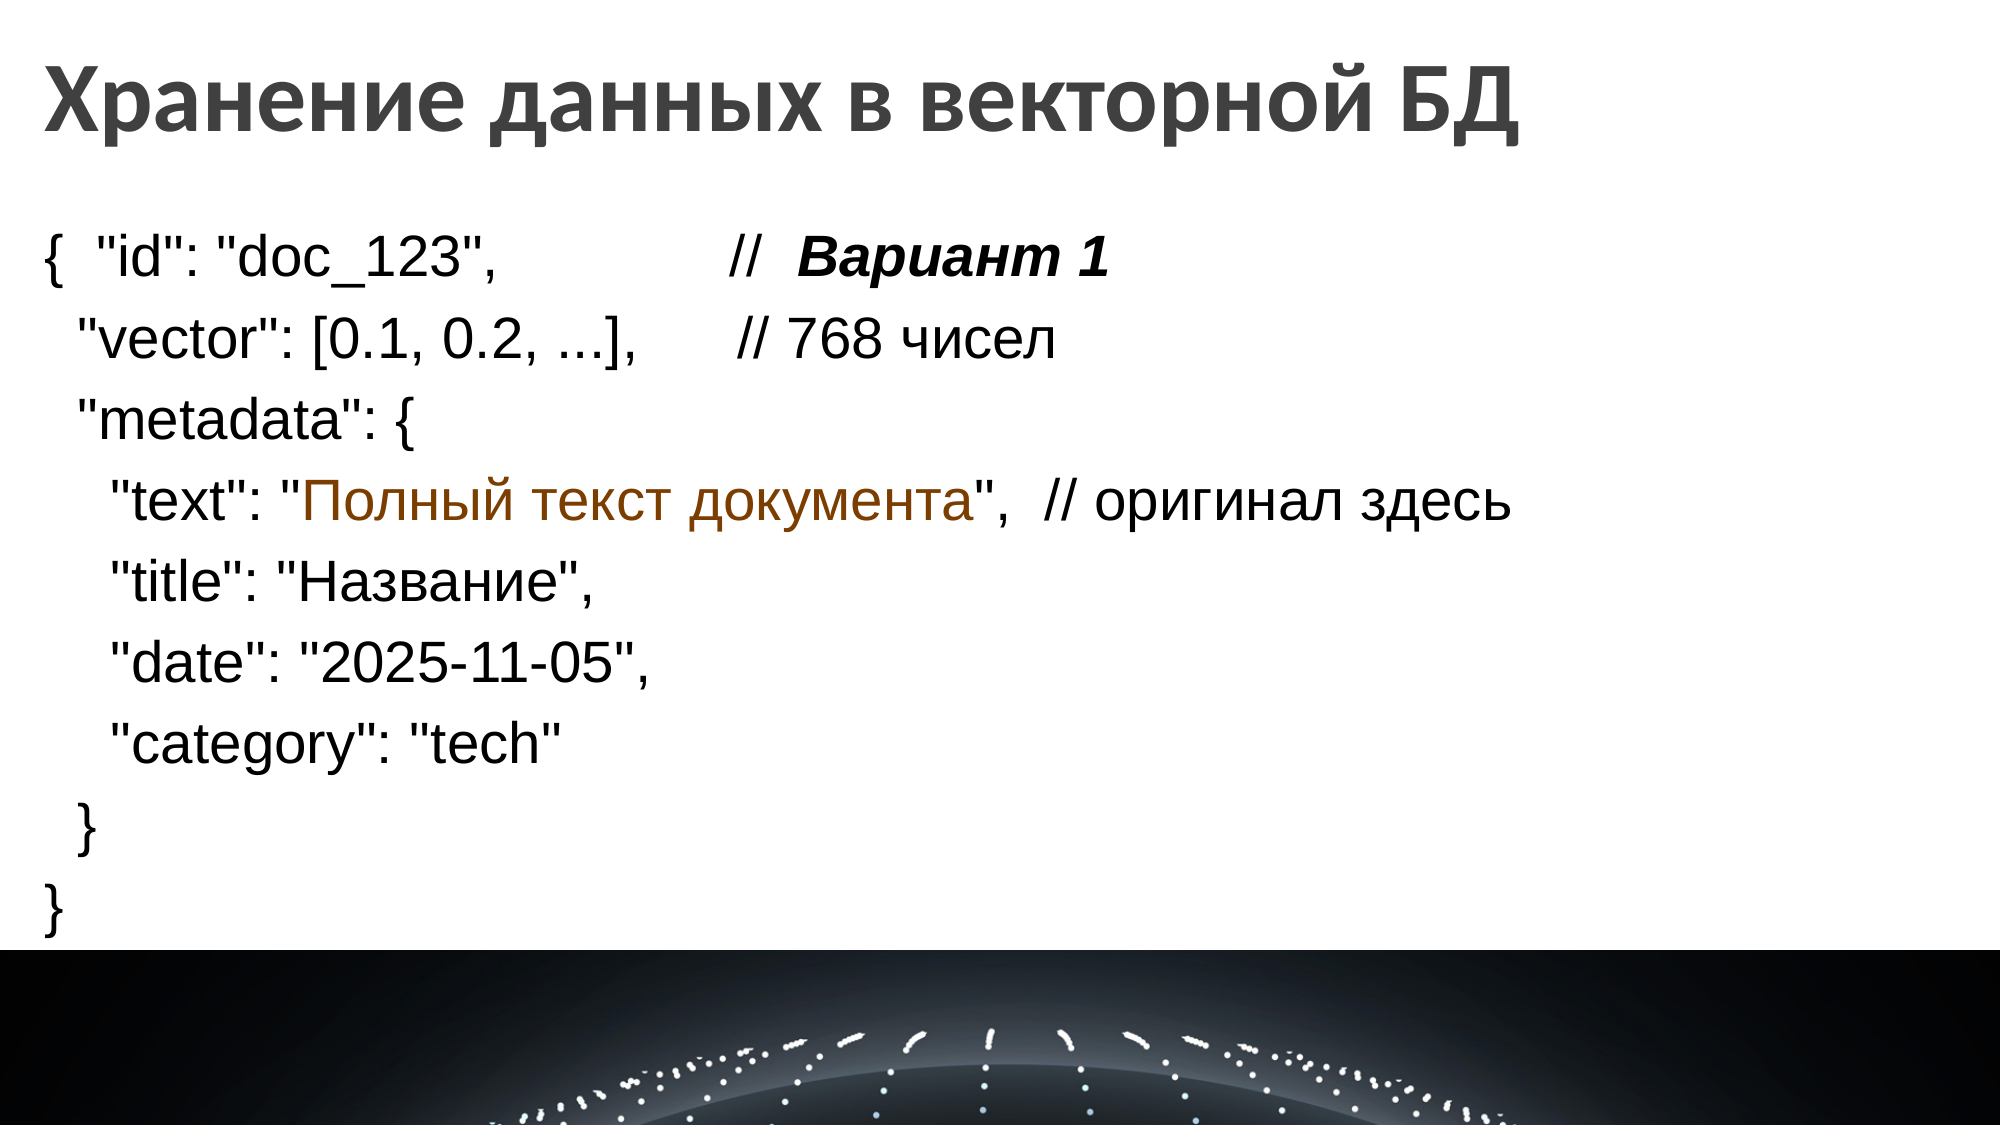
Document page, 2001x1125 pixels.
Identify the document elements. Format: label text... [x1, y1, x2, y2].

text_box { "id": "doc_123", // Вариант 1 "vector": [0.1, 0.2, ...], // 768 чисел "metadata": { "text": "Полный текст документа", // оригинал здесь "title": "Название", "date": "2025-11-05", "category": "tech" } } [29, 206, 1920, 1017]
text_box Хранение данных в векторной БД [29, 23, 1949, 159]
picture [0, 950, 2000, 1125]
